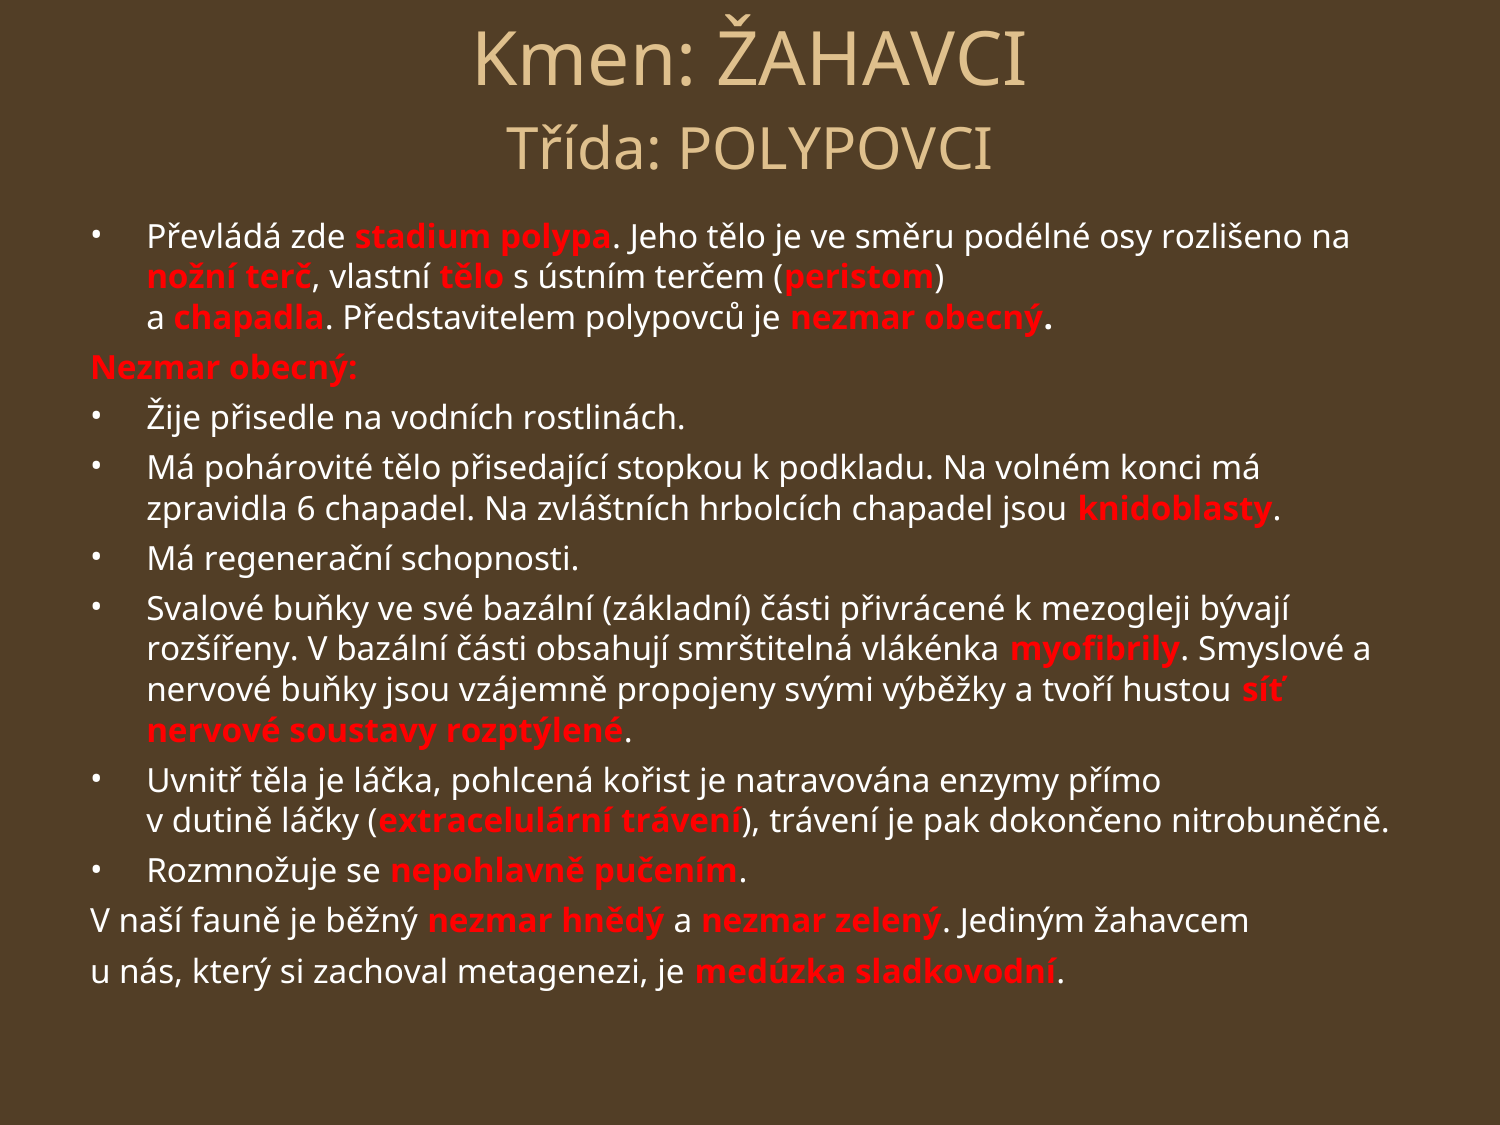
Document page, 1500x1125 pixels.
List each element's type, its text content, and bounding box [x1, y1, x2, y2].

title Kmen: ŽAHAVCI Třída: POLYPOVCI [75, 0, 1426, 197]
list Převládá zde stadium polypa. Jeho tělo je ve směru podélné osy rozlišeno na nožní terč, vlastní tělo s ústním terčem (peristom) a chapadla. Představitelem polypovců je nezmar obecný. Nezmar obecný: Žije přisedle na vodních rostlinách. Má pohárovité tělo přisedající stopkou k podkladu. Na volném konci má zpravidla 6 chapadel. Na zvláštních hrbolcích chapadel jsou knidoblasty. Má regenerační schopnosti. Svalové buňky ve své bazální (základní) části přivrácené k mezogleji bývají rozšířeny. V bazální části obsahují smrštitelná vlákénka myofibrily. Smyslové a nervové buňky jsou vzájemně propojeny svými výběžky a tvoří hustou síť nervové soustavy rozptýlené. Uvnitř těla je láčka, pohlcená kořist je natravována enzymy přímo v dutině láčky (extracelulární trávení), trávení je pak dokončeno nitrobuněčně. Rozmnožuje se nepohlavně pučením. V naší fauně je běžný nezmar hnědý a nezmar zelený. Jediným žahavcem u nás, který si zachoval metagenezi, je medúzka sladkovodní. [75, 207, 1426, 1059]
